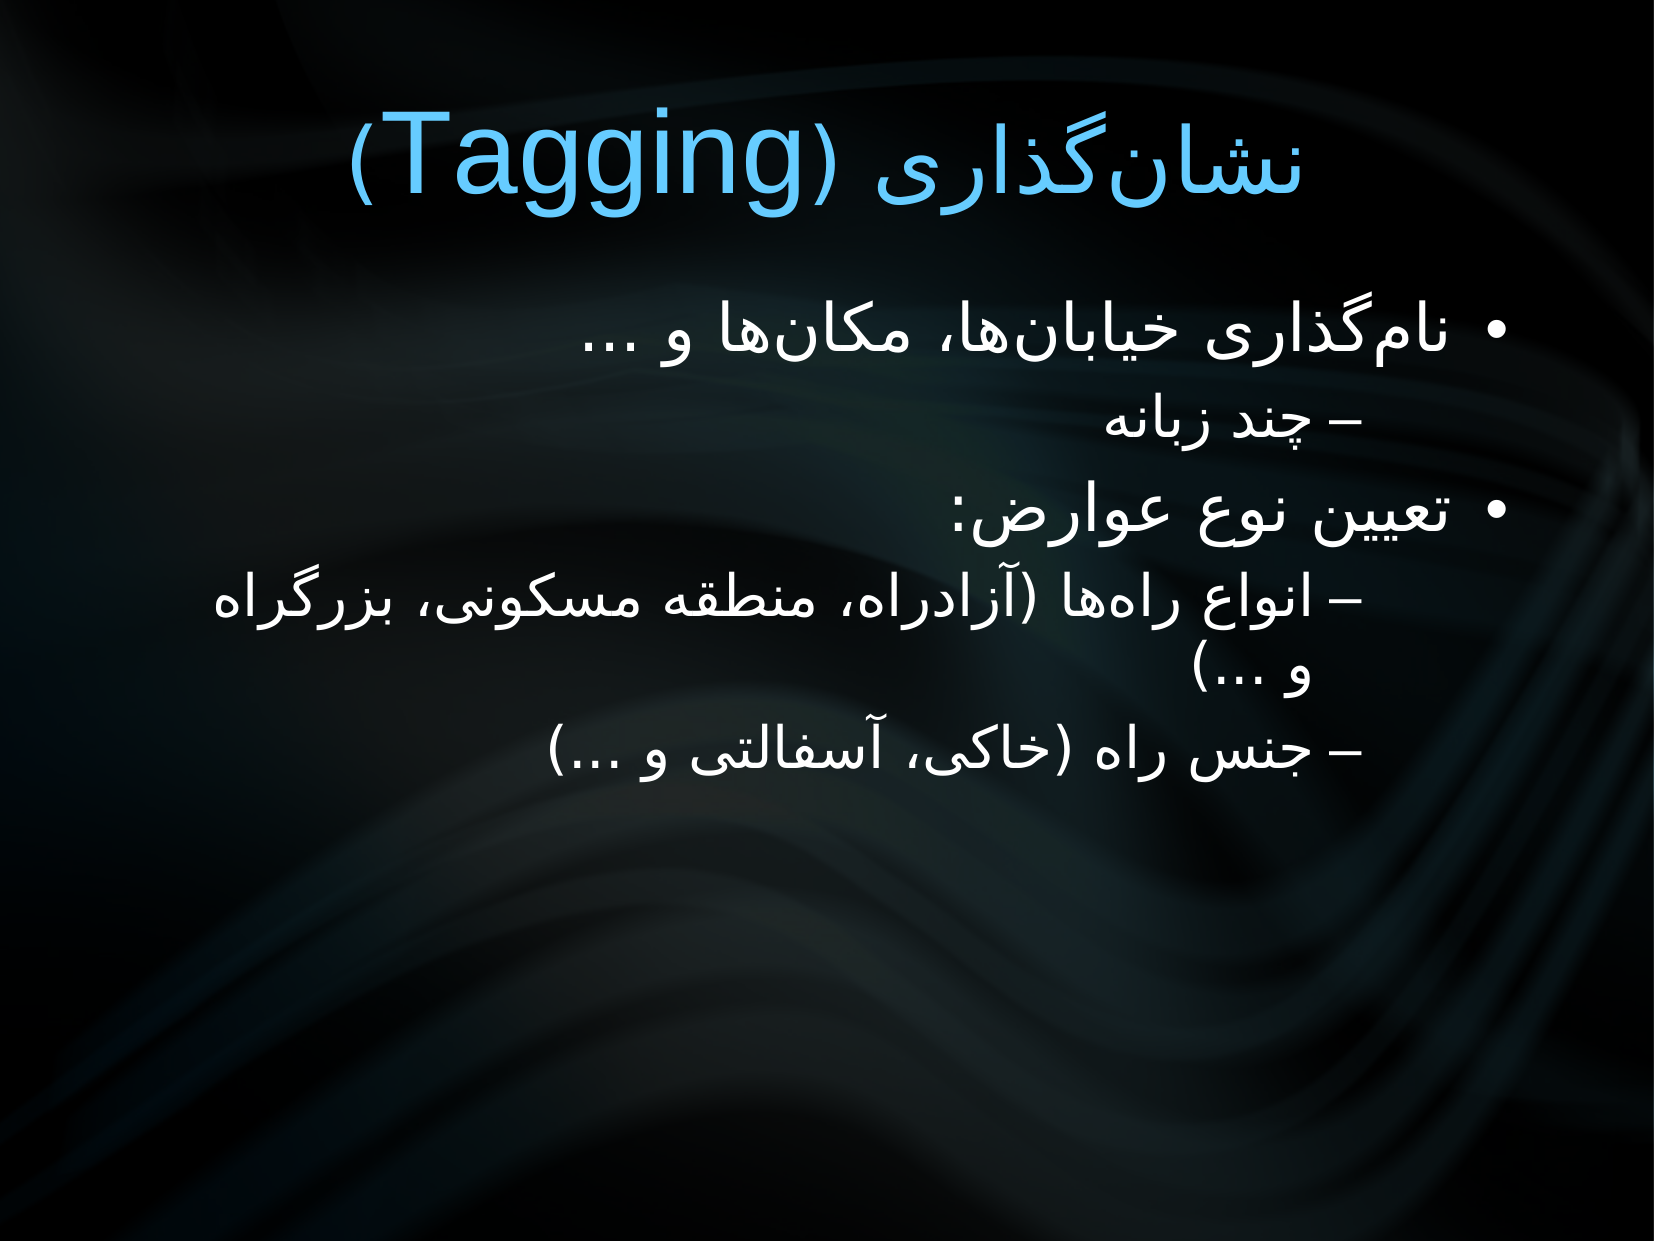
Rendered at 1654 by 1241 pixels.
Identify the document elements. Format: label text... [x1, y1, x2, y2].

title نشان‌گذاری (Tagging) [82, 49, 1571, 257]
list نام‌گذاری خیابان‌ها، مکان‌ها و ... چند زبانه تعیین نوع عوارض: انواع راه‌ها (آزادراه، منطقه مسکونی، بزرگراه و ...) جنس راه (خاکی، آسفالتی و ...) [82, 289, 1571, 1009]
